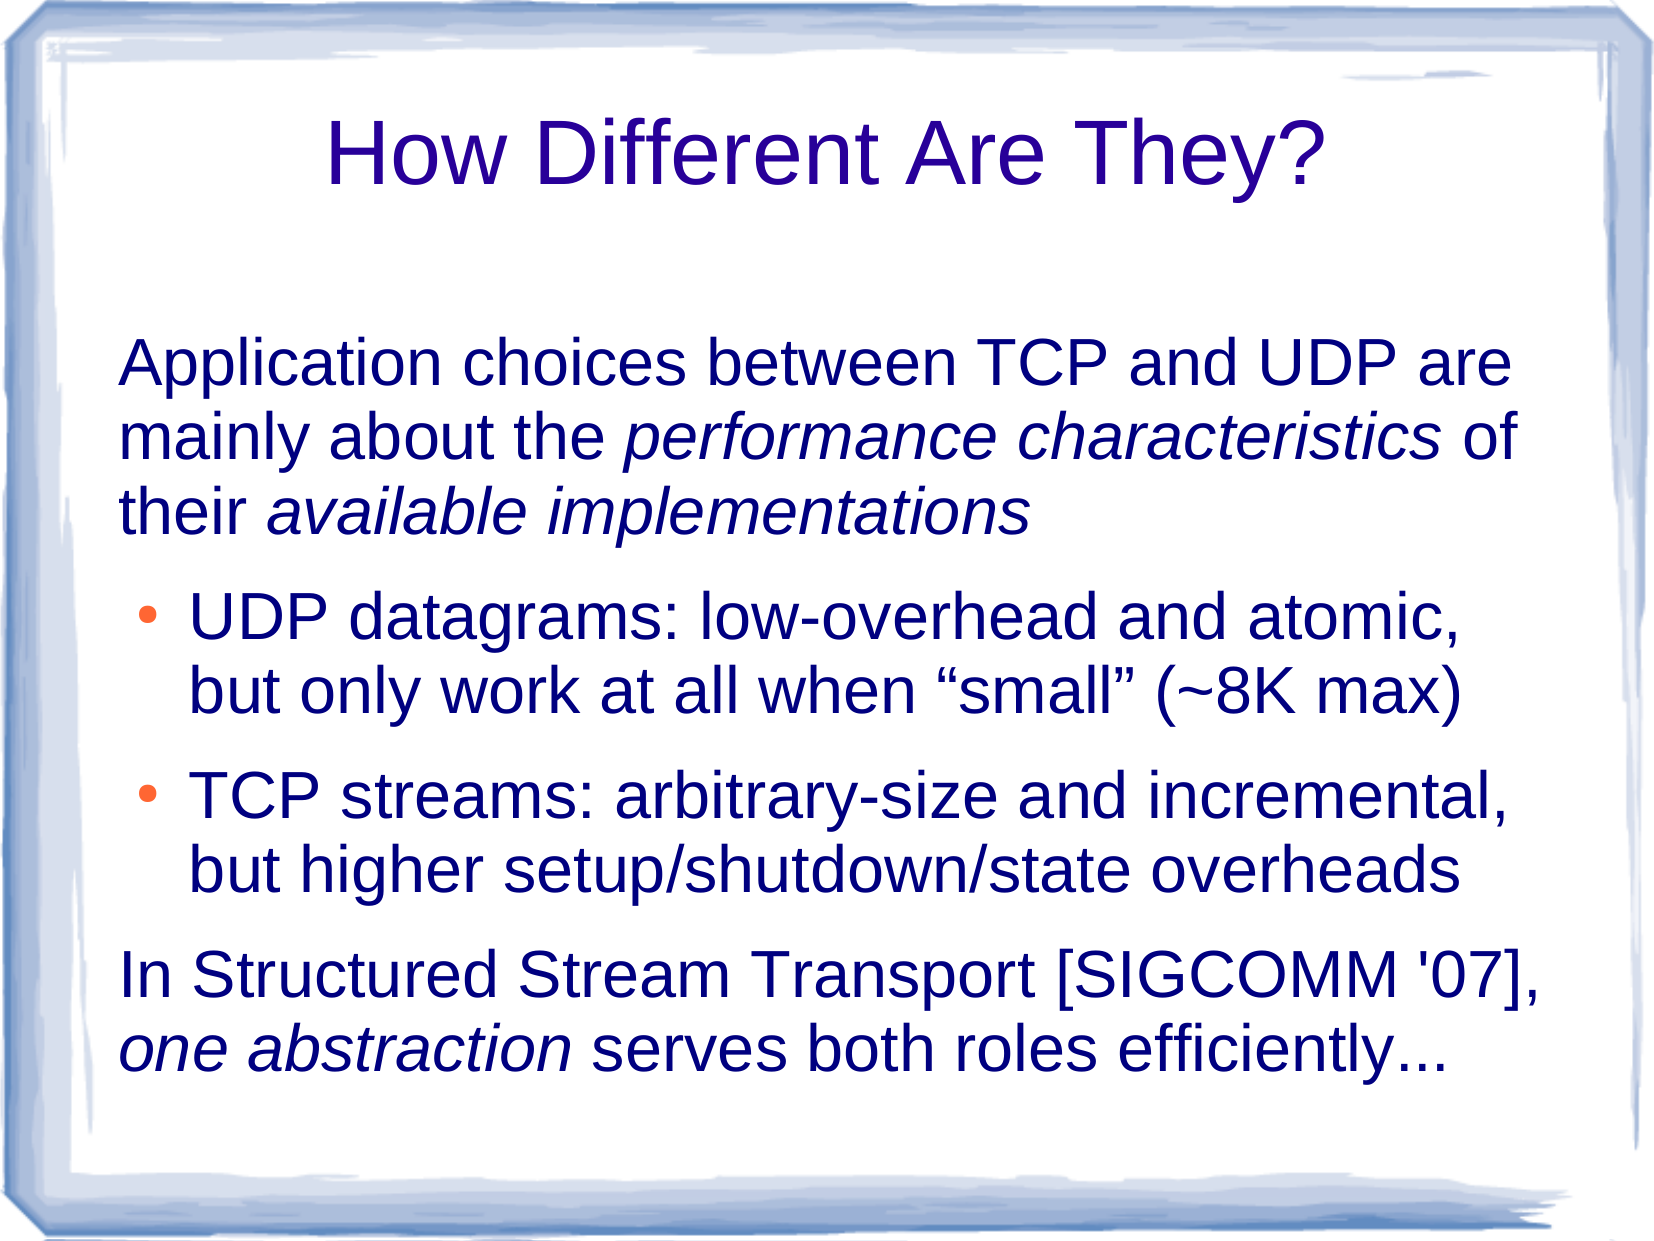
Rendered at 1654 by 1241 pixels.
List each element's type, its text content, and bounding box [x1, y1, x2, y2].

picture [0, 0, 1654, 1241]
title How Different Are They? [82, 49, 1571, 257]
list Application choices between TCP and UDP are mainly about the performance characteristics of their available implementations UDP datagrams: low-overhead and atomic, but only work at all when “small” (~8K max) TCP streams: arbitrary-size and incremental, but higher setup/shutdown/state overheads In Structured Stream Transport [SIGCOMM '07], one abstraction serves both roles efficiently... [118, 324, 1571, 1085]
